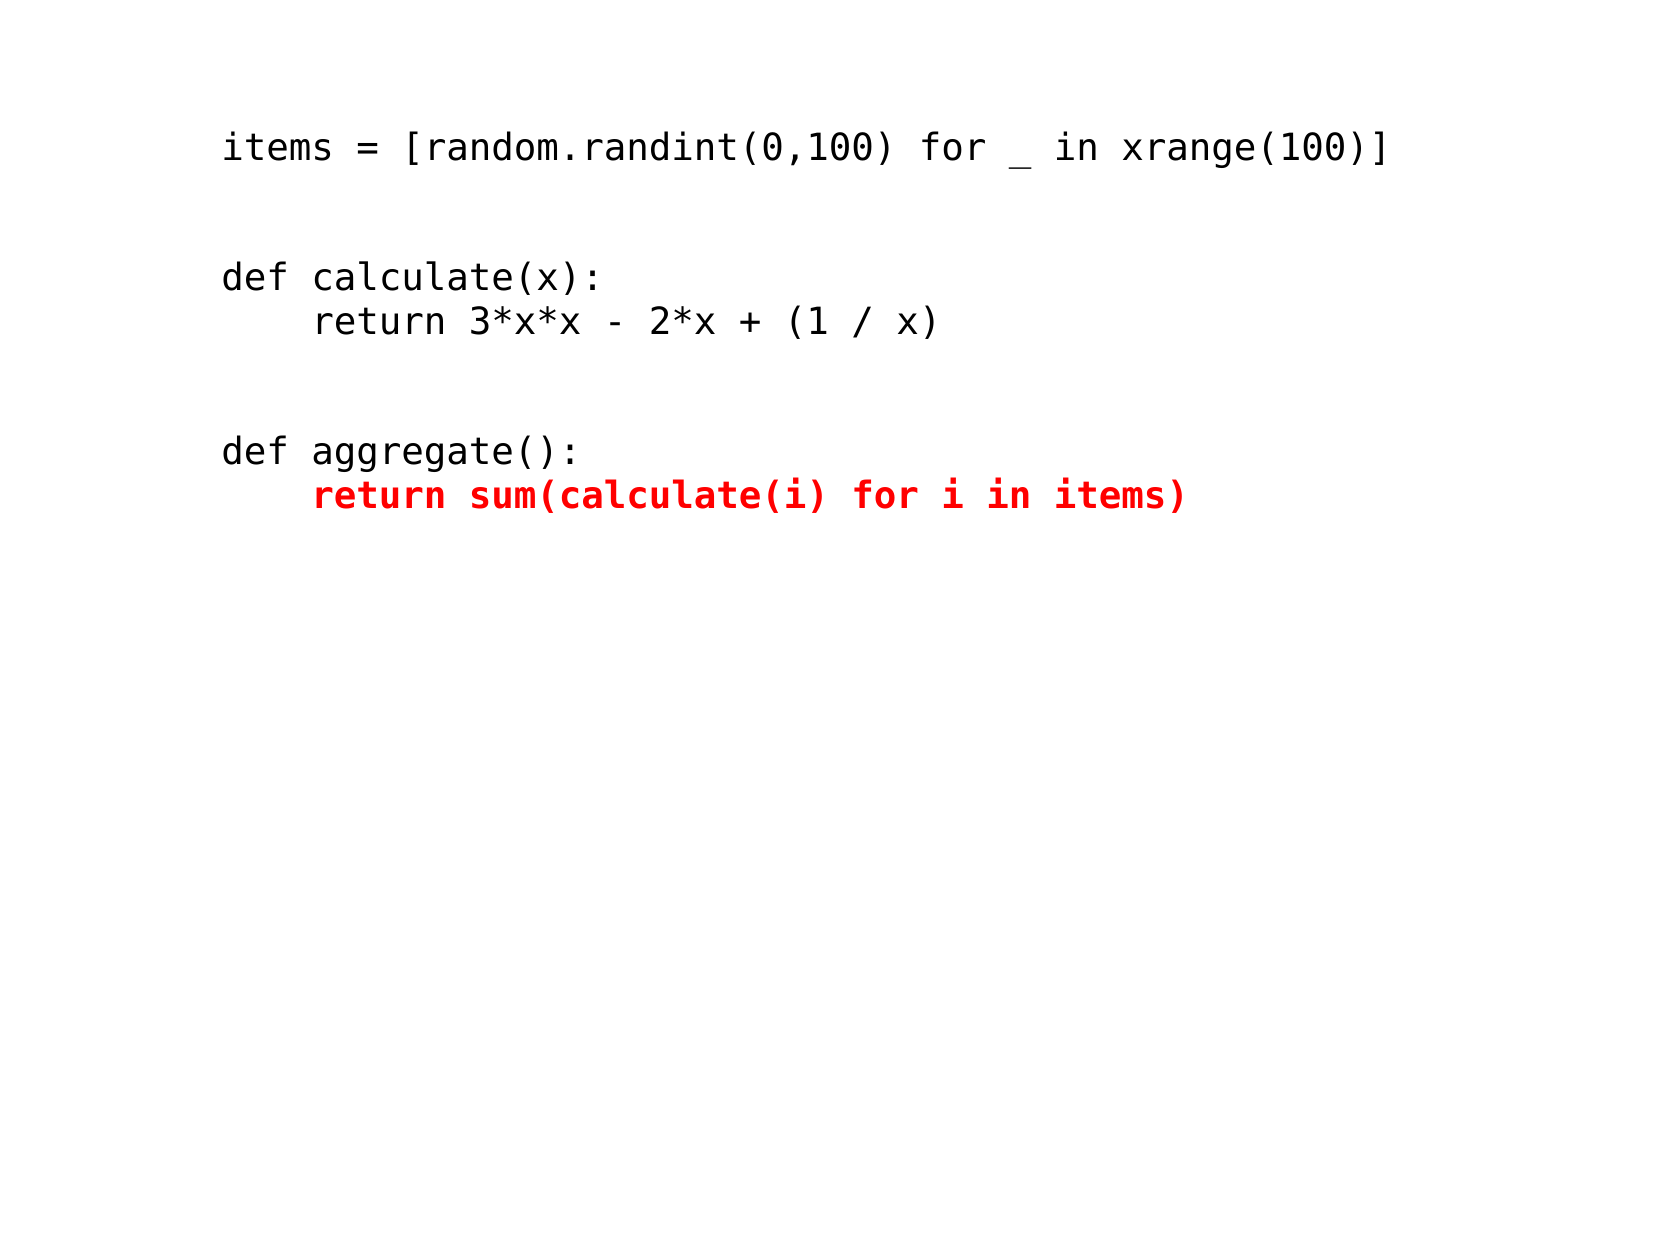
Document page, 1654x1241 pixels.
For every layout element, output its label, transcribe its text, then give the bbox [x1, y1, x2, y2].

text_box items = [random.randint(0,100) for _ in xrange(100)] def calculate(x): return 3*x*x - 2*x + (1 / x) def aggregate(): return sum(calculate(i) for i in items) [206, 118, 1477, 569]
